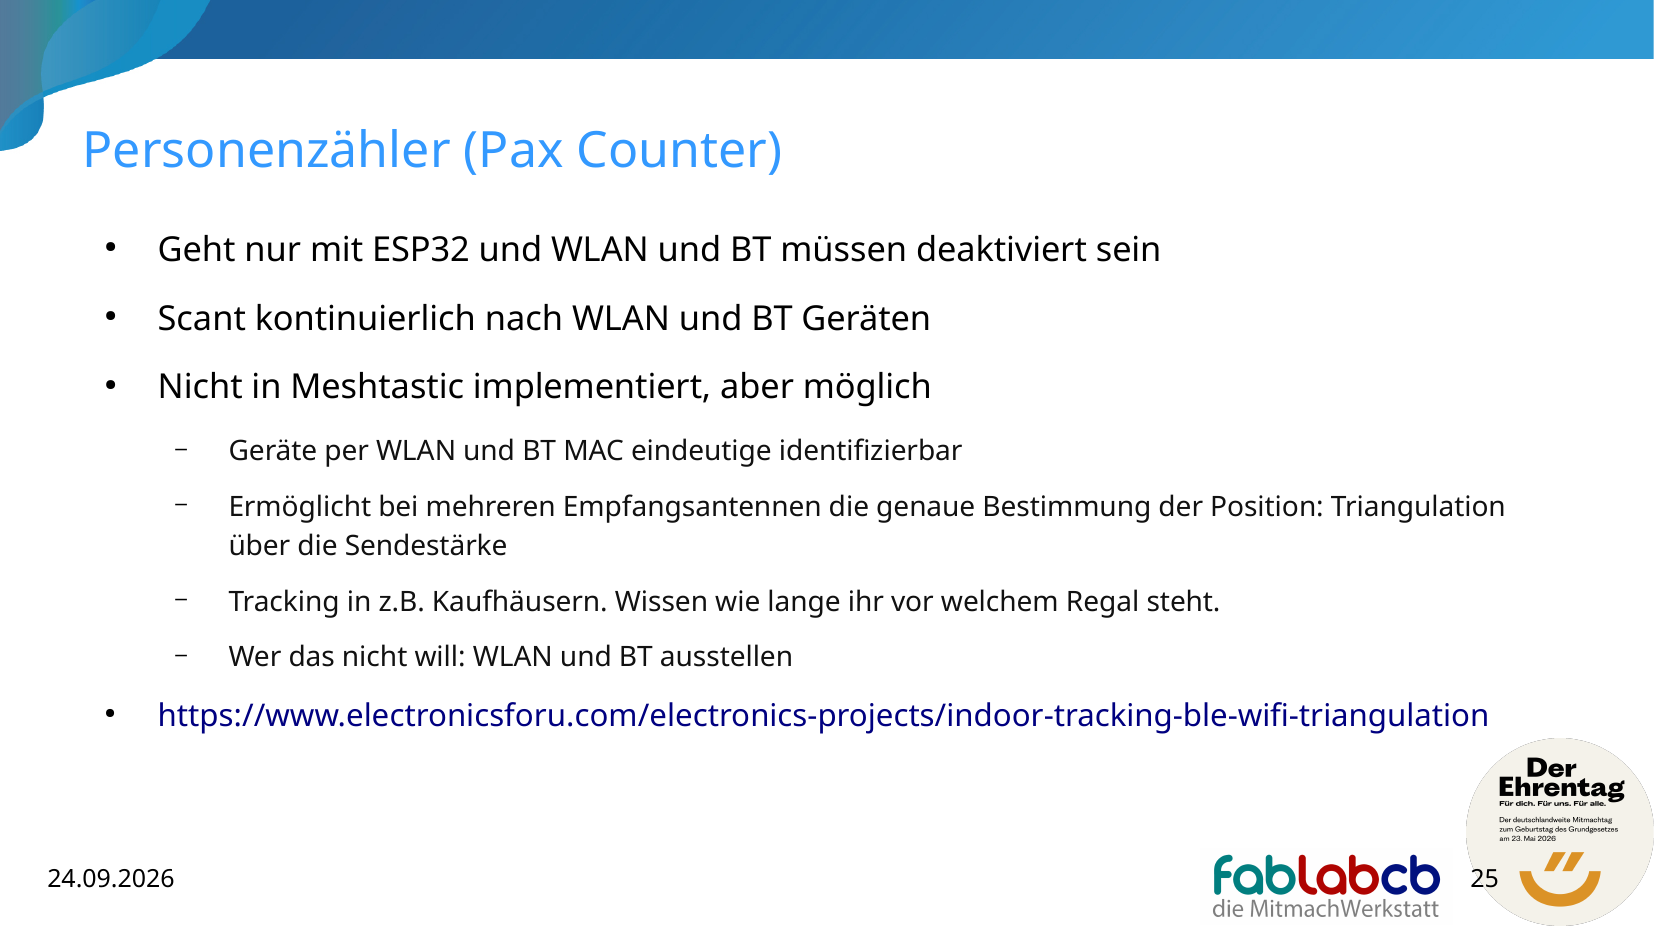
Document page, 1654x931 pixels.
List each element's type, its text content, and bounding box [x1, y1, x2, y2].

title Personenzähler (Pax Counter) [82, 99, 1571, 197]
list Geht nur mit ESP32 und WLAN und BT müssen deaktiviert sein Scant kontinuierlich nach WLAN und BT Geräten Nicht in Meshtastic implementiert, aber möglich Geräte per WLAN und BT MAC eindeutige identifizierbar Ermöglicht bei mehreren Empfangsantennen die genaue Bestimmung der Position: Triangulation über die Sendestärke Tracking in z.B. Kaufhäusern. Wissen wie lange ihr vor welchem Regal steht. Wer das nicht will: WLAN und BT ausstellen https://www.electronicsforu.com/electronics-projects/indoor-tracking-ble-wifi-triangulation [86, 225, 1576, 751]
picture [0, 0, 1654, 931]
